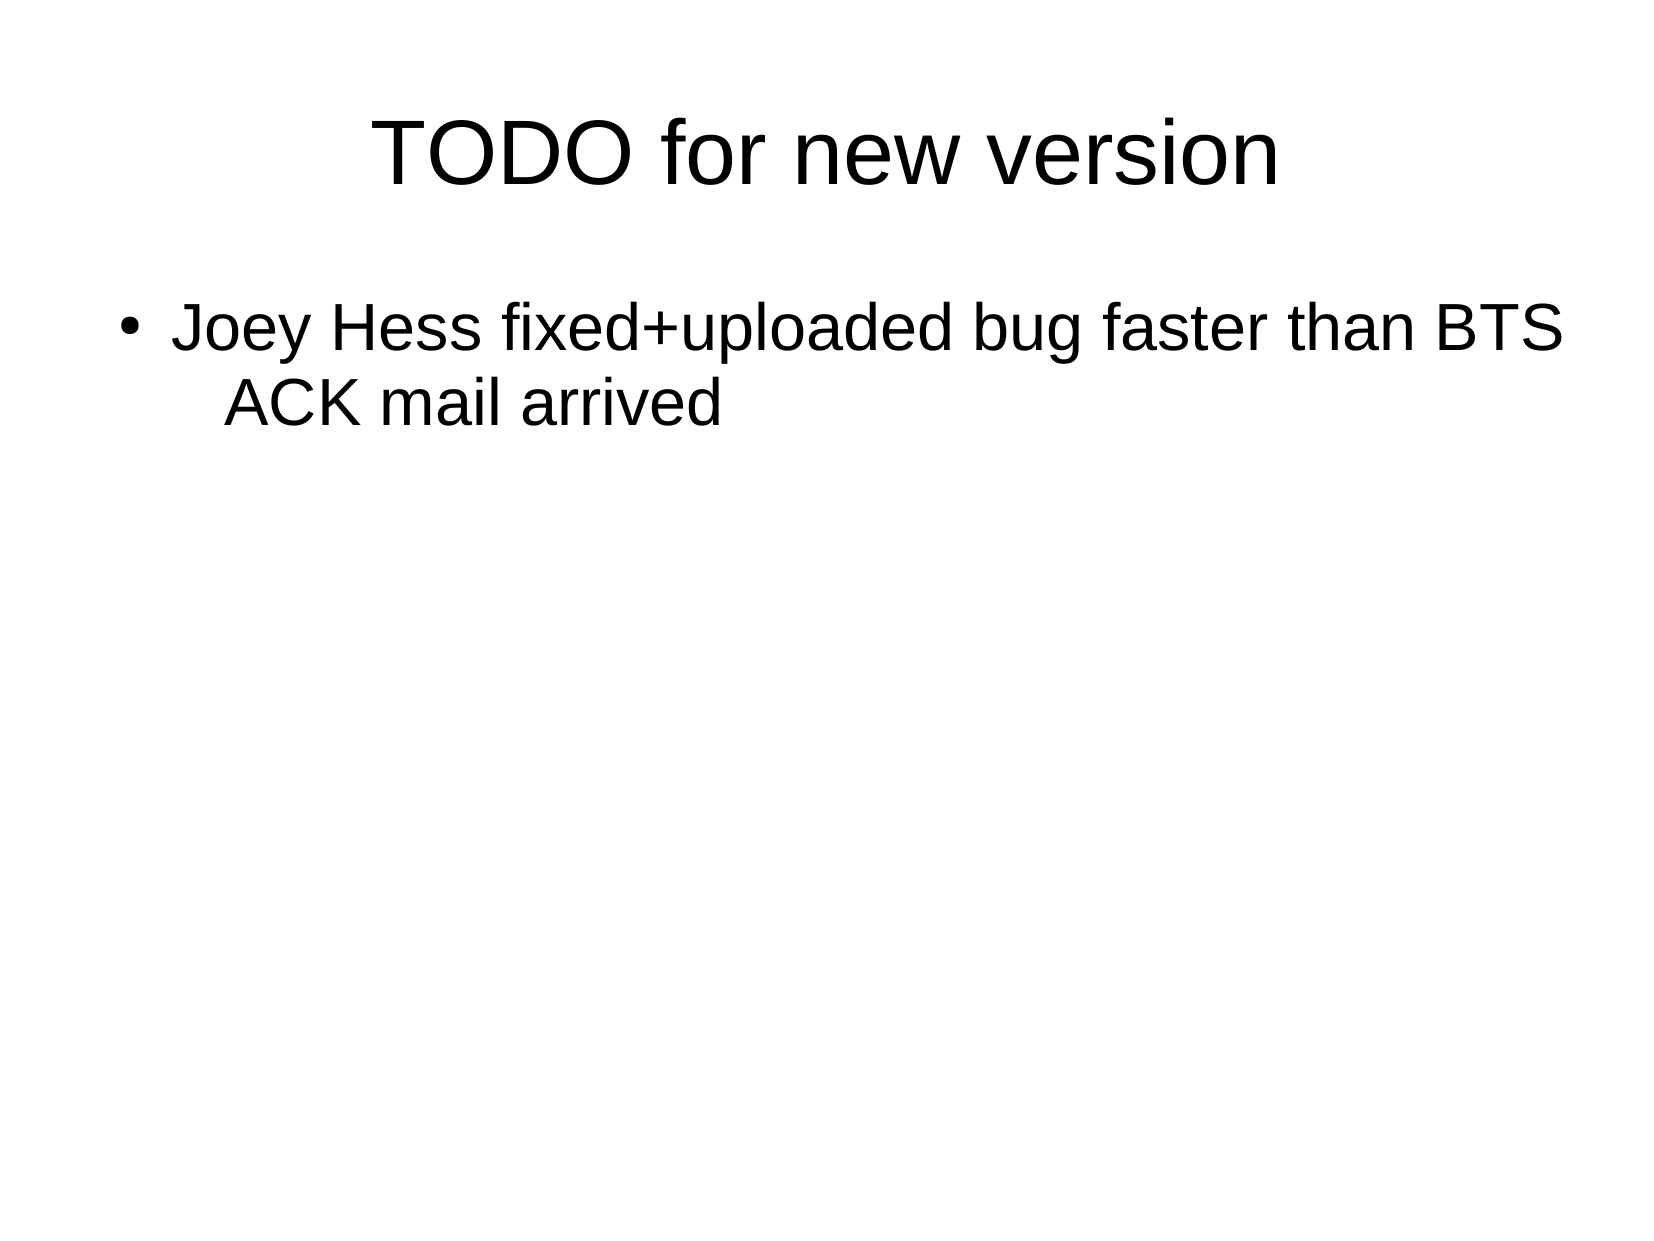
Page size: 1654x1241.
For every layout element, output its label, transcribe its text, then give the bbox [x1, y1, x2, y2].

title TODO for new version [82, 49, 1571, 257]
list Joey Hess fixed+uploaded bug faster than BTS ACK mail arrived [82, 290, 1571, 1109]
